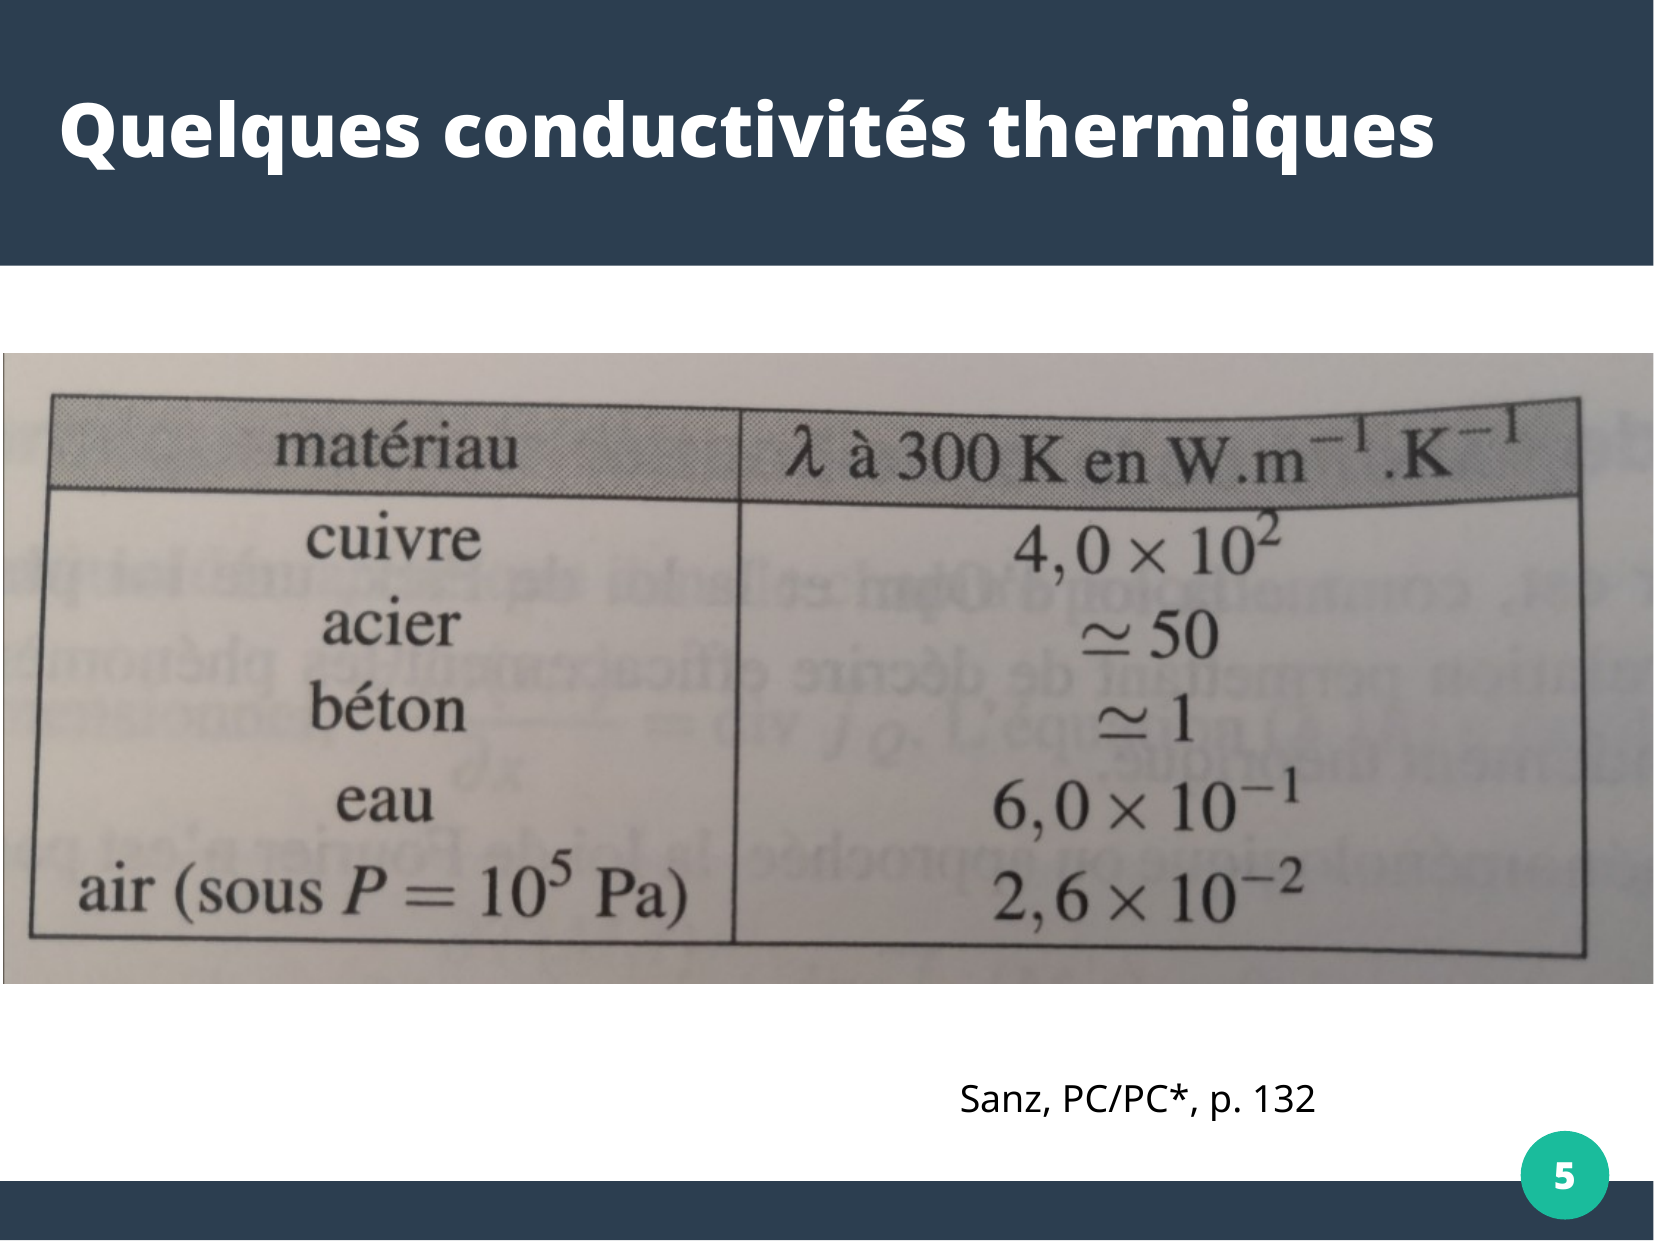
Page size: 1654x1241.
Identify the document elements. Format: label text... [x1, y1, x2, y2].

text_box Sanz, PC/PC*, p. 132 [945, 1065, 1456, 1124]
picture [3, 353, 1654, 984]
title Quelques conductivités thermiques [59, 49, 1595, 207]
